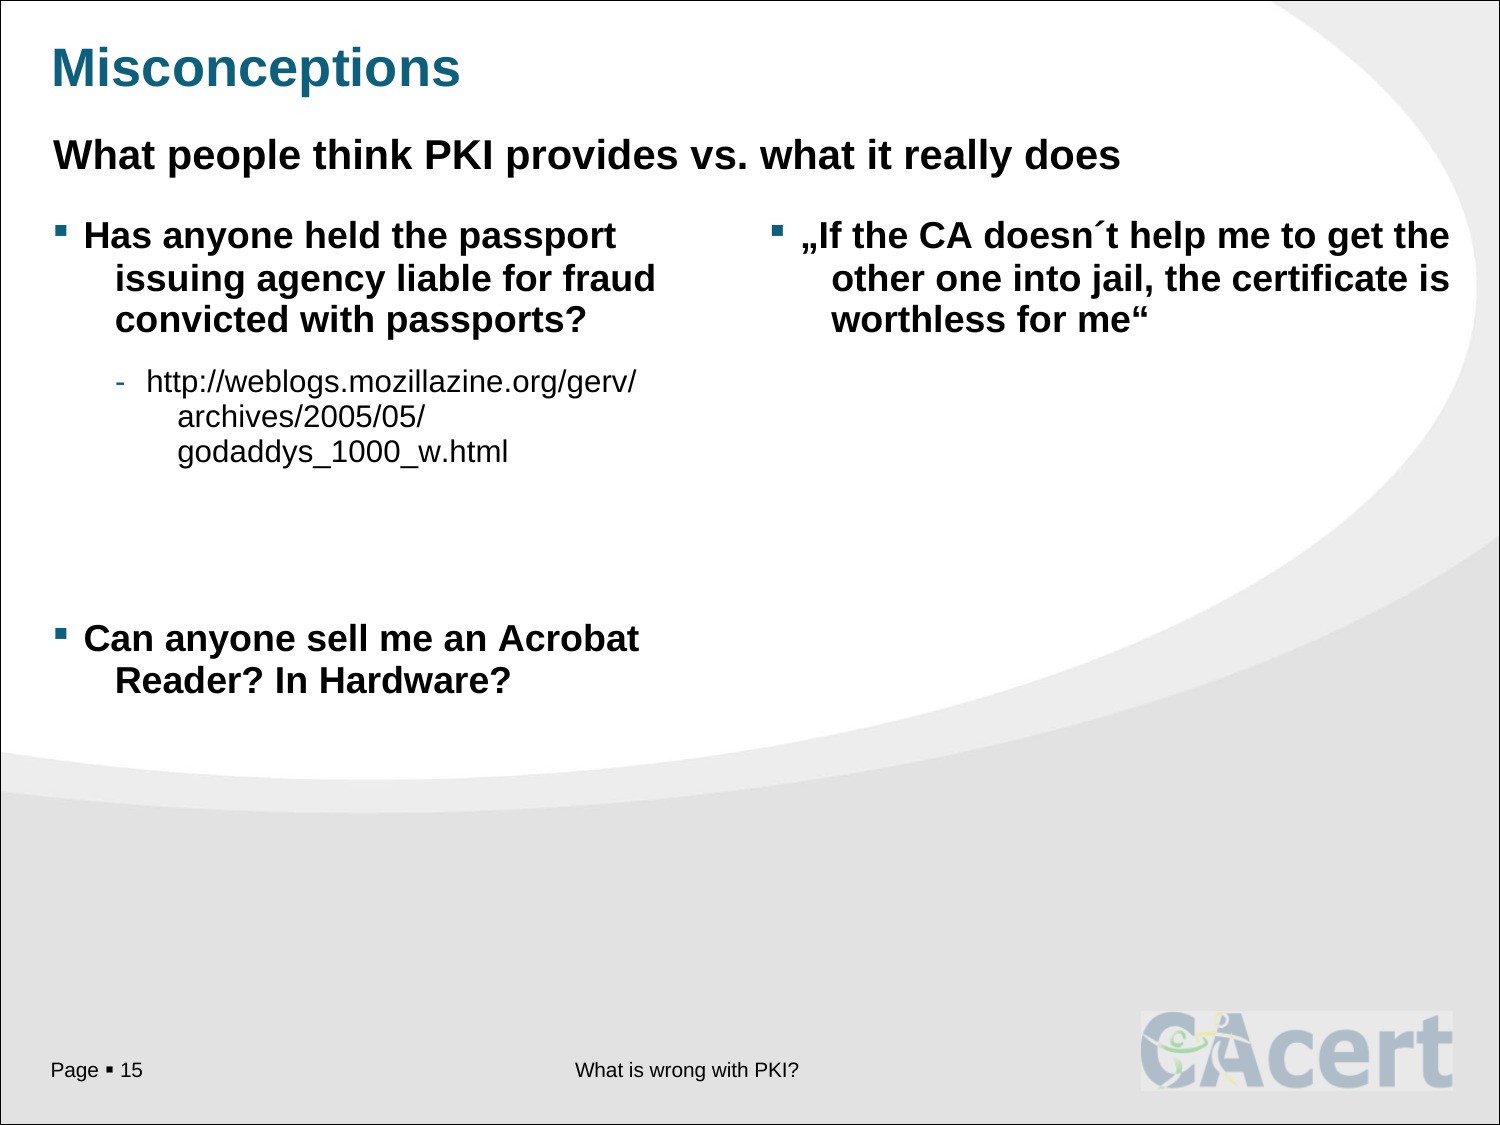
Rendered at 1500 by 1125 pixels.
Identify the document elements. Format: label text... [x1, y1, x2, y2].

picture [1, 1, 1499, 1124]
list Has anyone held the passport issuing agency liable for fraud convicted with passports? http://weblogs.mozillazine.org/gerv/archives/2005/05/godaddys_1000_w.html Can anyone sell me an Acrobat Reader? In Hardware? [52, 215, 735, 937]
text_box What people think PKI provides vs. what it really does [53, 125, 1300, 185]
list „If the CA doesn´t help me to get the other one into jail, the certificate is worthless for me“ [768, 215, 1452, 937]
title Misconceptions [51, 0, 1450, 146]
